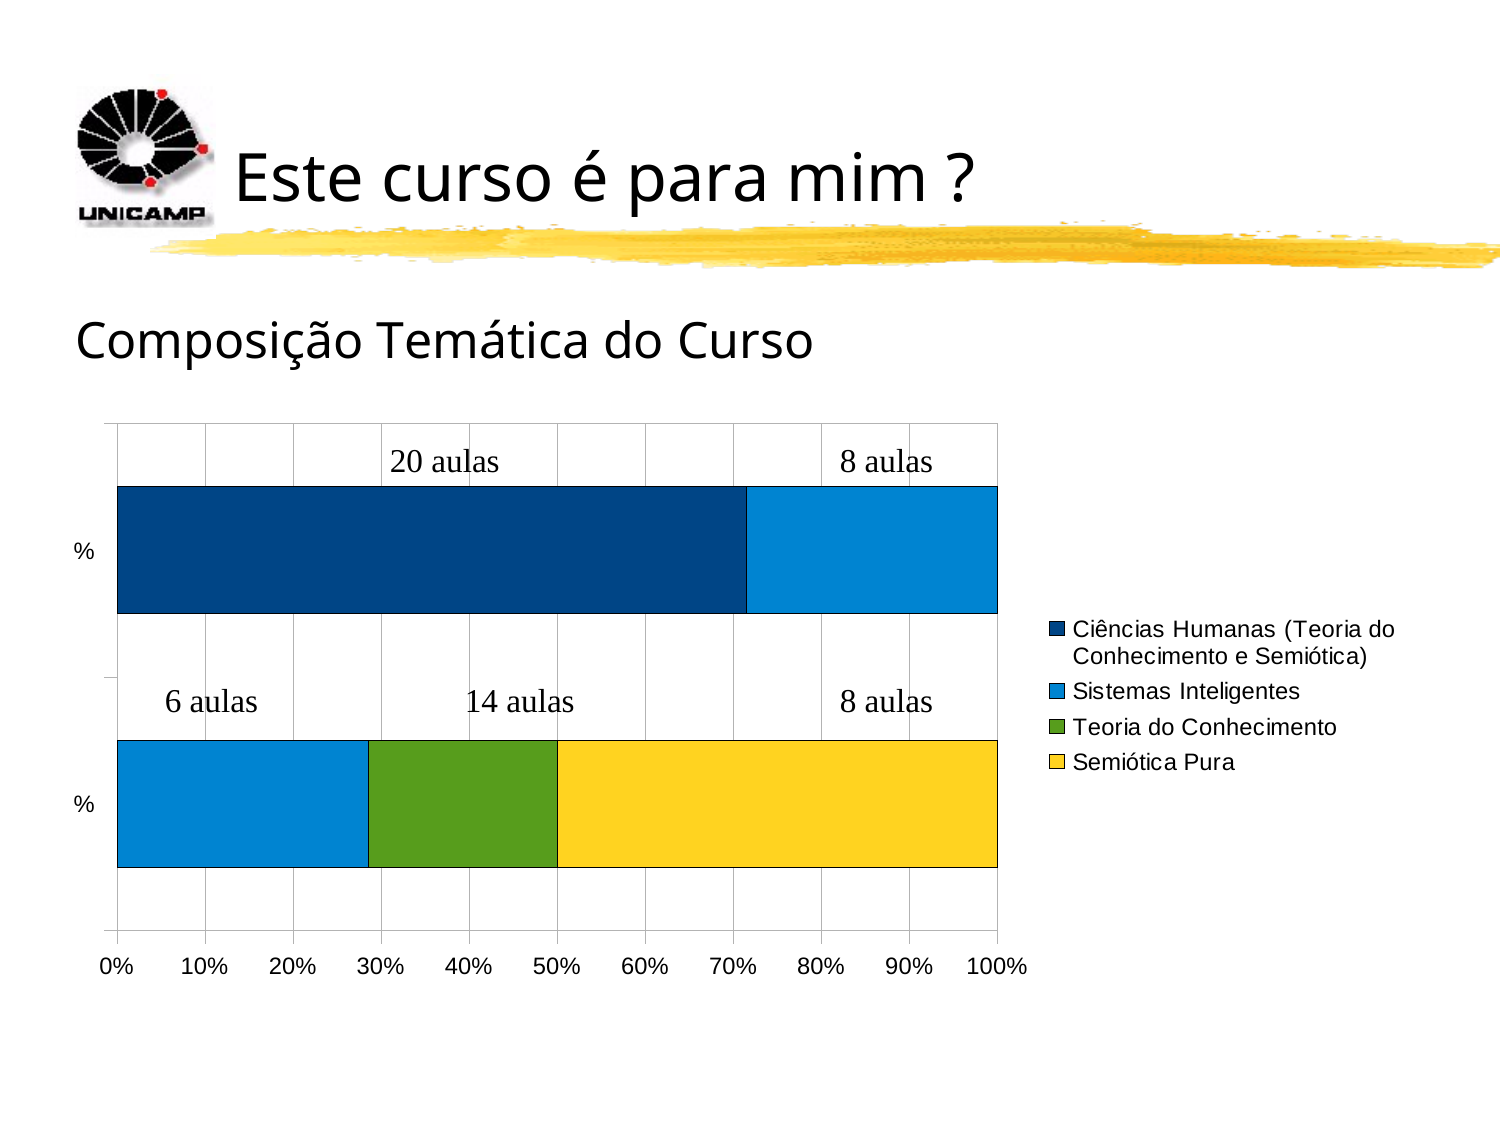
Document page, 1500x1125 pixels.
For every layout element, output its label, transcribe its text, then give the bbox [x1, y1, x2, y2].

title Este curso é para mim ? [233, 44, 1434, 218]
picture [75, 74, 1500, 279]
list Composição Temática do Curso [74, 309, 1417, 980]
chart [46, 411, 1407, 1003]
text_box 8 aulas [825, 435, 959, 488]
text_box 20 aulas [375, 435, 526, 488]
text_box 6 aulas [150, 675, 301, 727]
text_box 14 aulas [450, 675, 601, 727]
text_box 8 aulas [825, 675, 959, 727]
